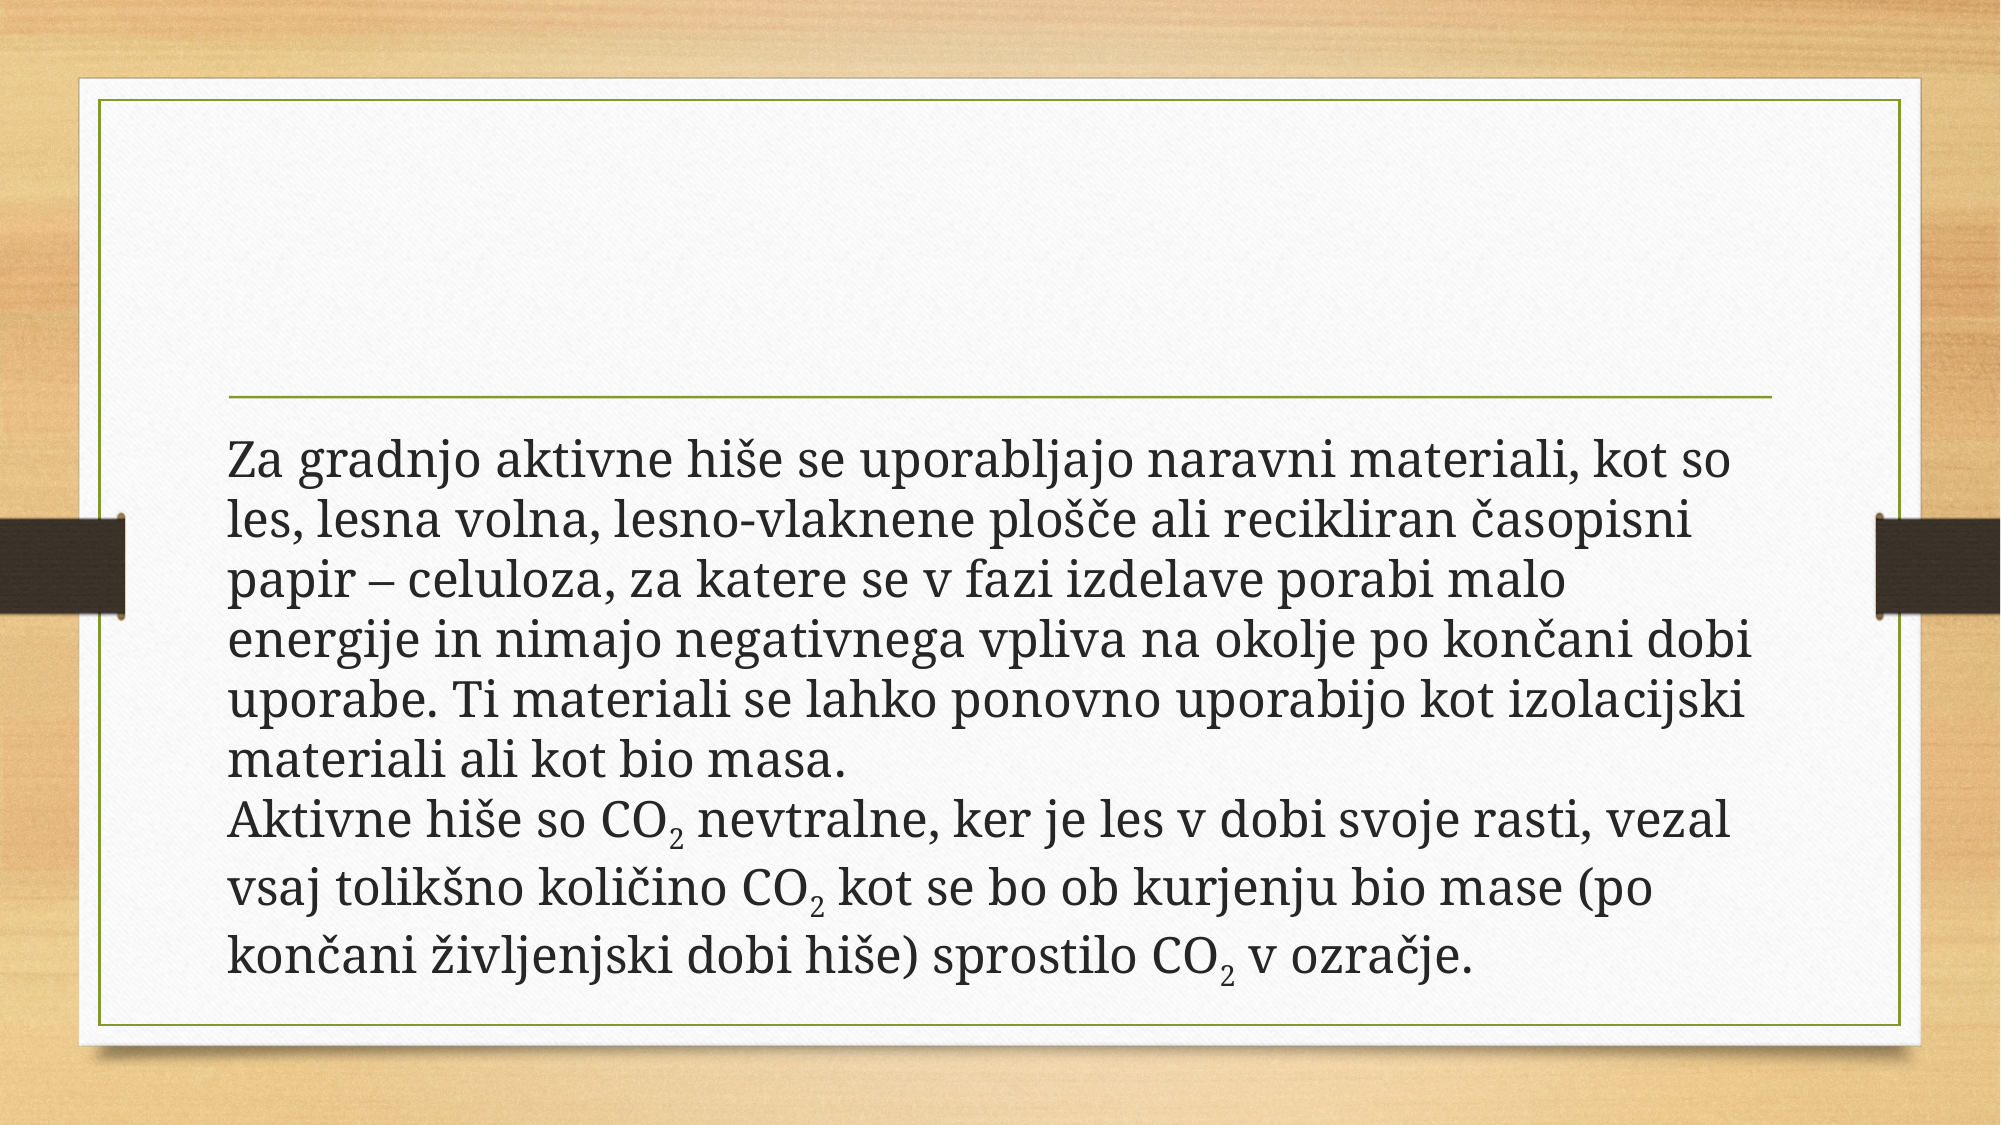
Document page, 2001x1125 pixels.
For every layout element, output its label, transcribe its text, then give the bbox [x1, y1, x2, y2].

list Za gradnjo aktivne hiše se uporabljajo naravni materiali, kot so les, lesna volna, lesno-vlaknene plošče ali recikliran časopisni papir – celuloza, za katere se v fazi izdelave porabi malo energije in nimajo negativnega vpliva na okolje po končani dobi uporabe. Ti materiali se lahko ponovno uporabijo kot izolacijski materiali ali kot bio masa. Aktivne hiše so CO2 nevtralne, ker je les v dobi svoje rasti, vezal vsaj tolikšno količino CO2 kot se bo ob kurjenju bio mase (po končani življenjski dobi hiše) sprostilo CO2 v ozračje. [212, 419, 1788, 964]
picture [0, 0, 2001, 1125]
